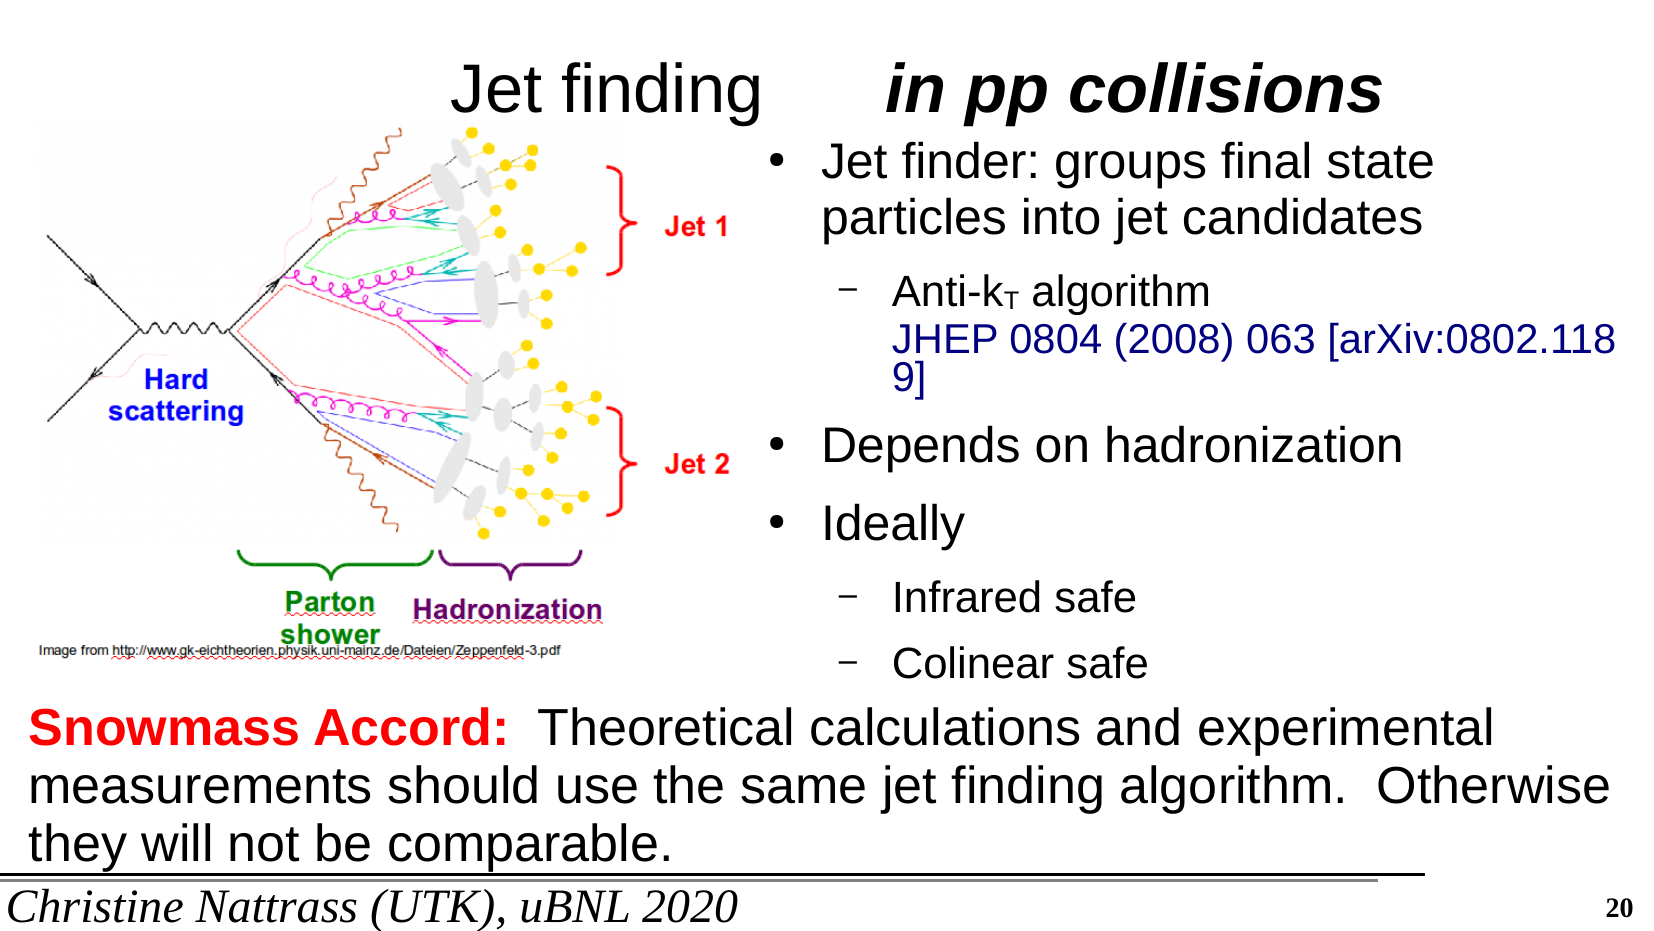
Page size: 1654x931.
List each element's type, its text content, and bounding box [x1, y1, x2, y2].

picture [30, 93, 750, 691]
list Jet finder: groups final state particles into jet candidates Anti-kT algorithm JHEP 0804 (2008) 063 [arXiv:0802.1189] Depends on hadronization Ideally Infrared safe Colinear safe [750, 133, 1621, 691]
title in pp collisions [782, 0, 1488, 192]
text_box Snowmass Accord: Theoretical calculations and experimental measurements should use the same jet finding algorithm. Otherwise they will not be comparable. [13, 691, 1654, 903]
title Jet finding [234, 8, 782, 169]
